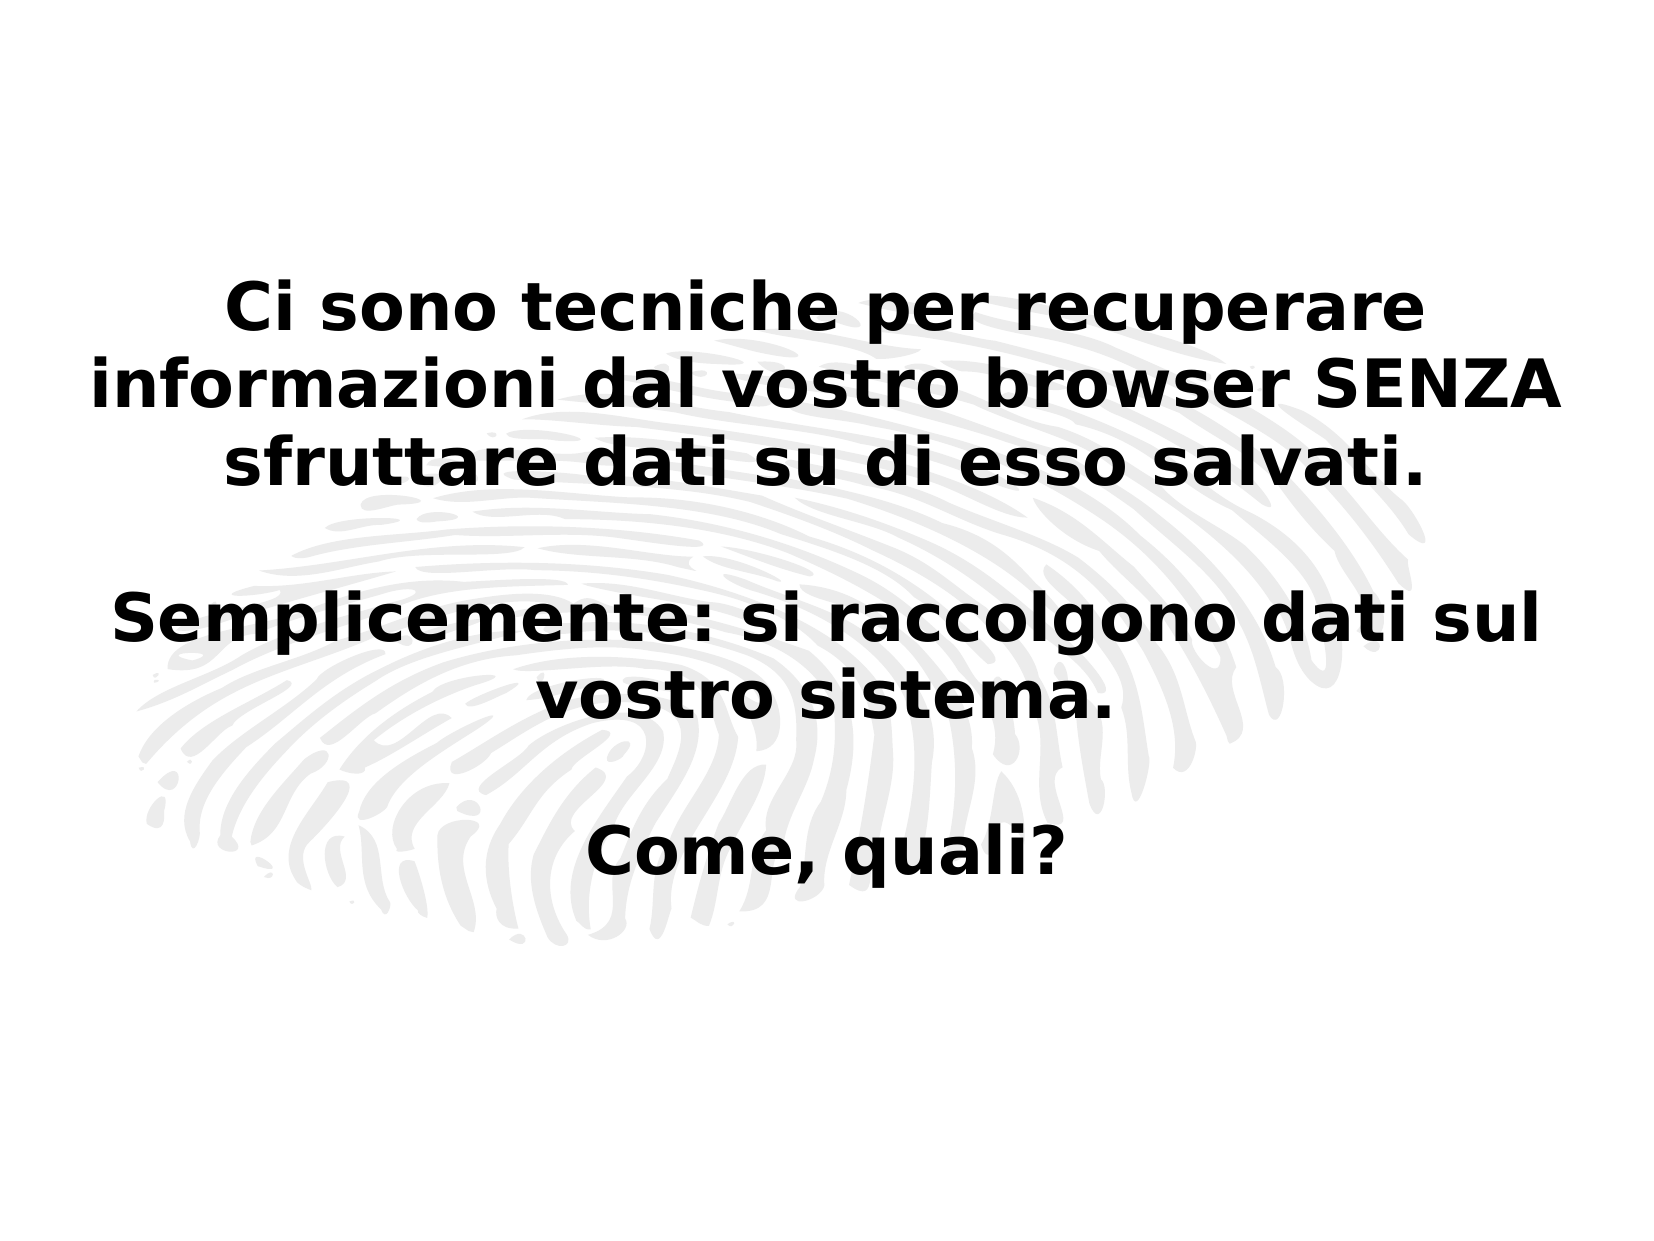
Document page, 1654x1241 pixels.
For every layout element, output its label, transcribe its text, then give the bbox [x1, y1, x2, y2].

subtitle Ci sono tecniche per recuperare informazioni dal vostro browser SENZA sfruttare dati su di esso salvati. Semplicemente: si raccolgono dati sul vostro sistema. Come, quali? [82, 56, 1571, 1102]
